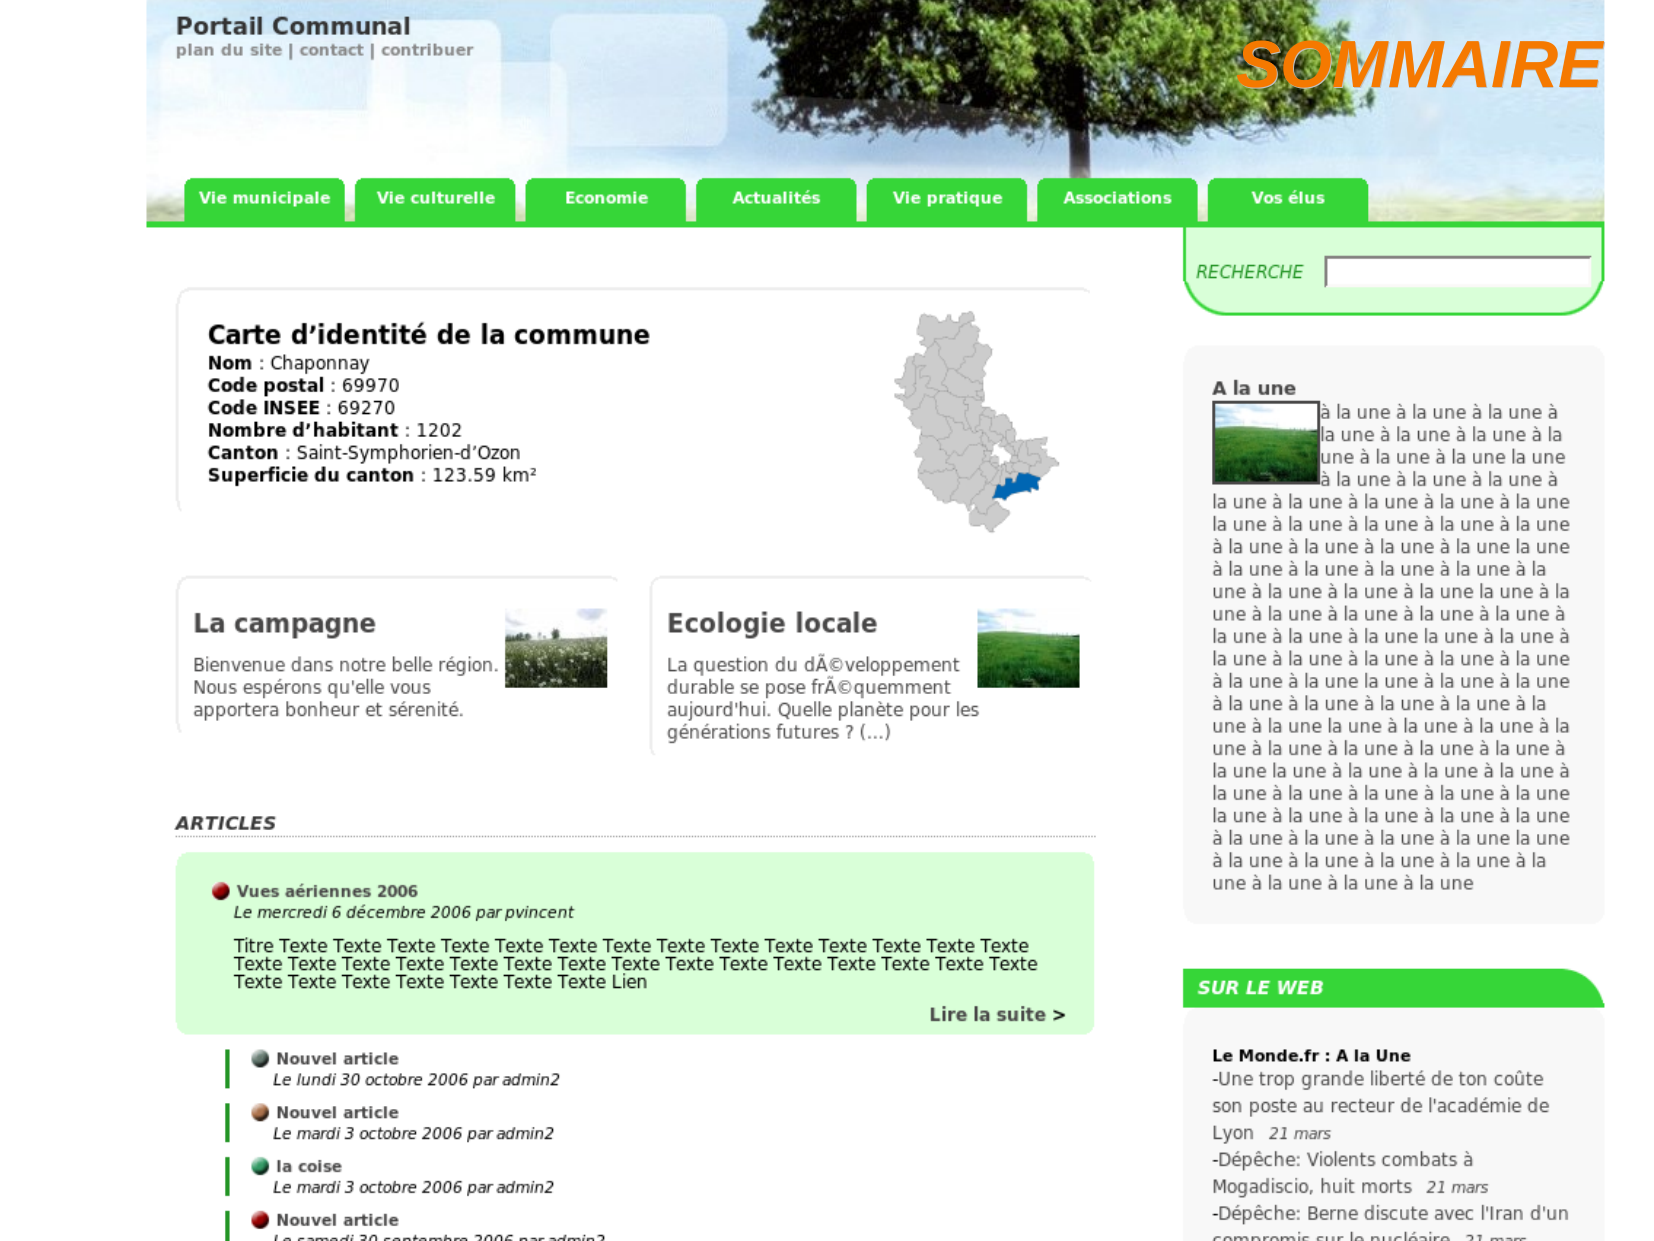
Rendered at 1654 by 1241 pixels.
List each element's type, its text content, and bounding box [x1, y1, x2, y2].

title SOMMAIRE [1186, 0, 1654, 130]
picture [0, 0, 1654, 1241]
